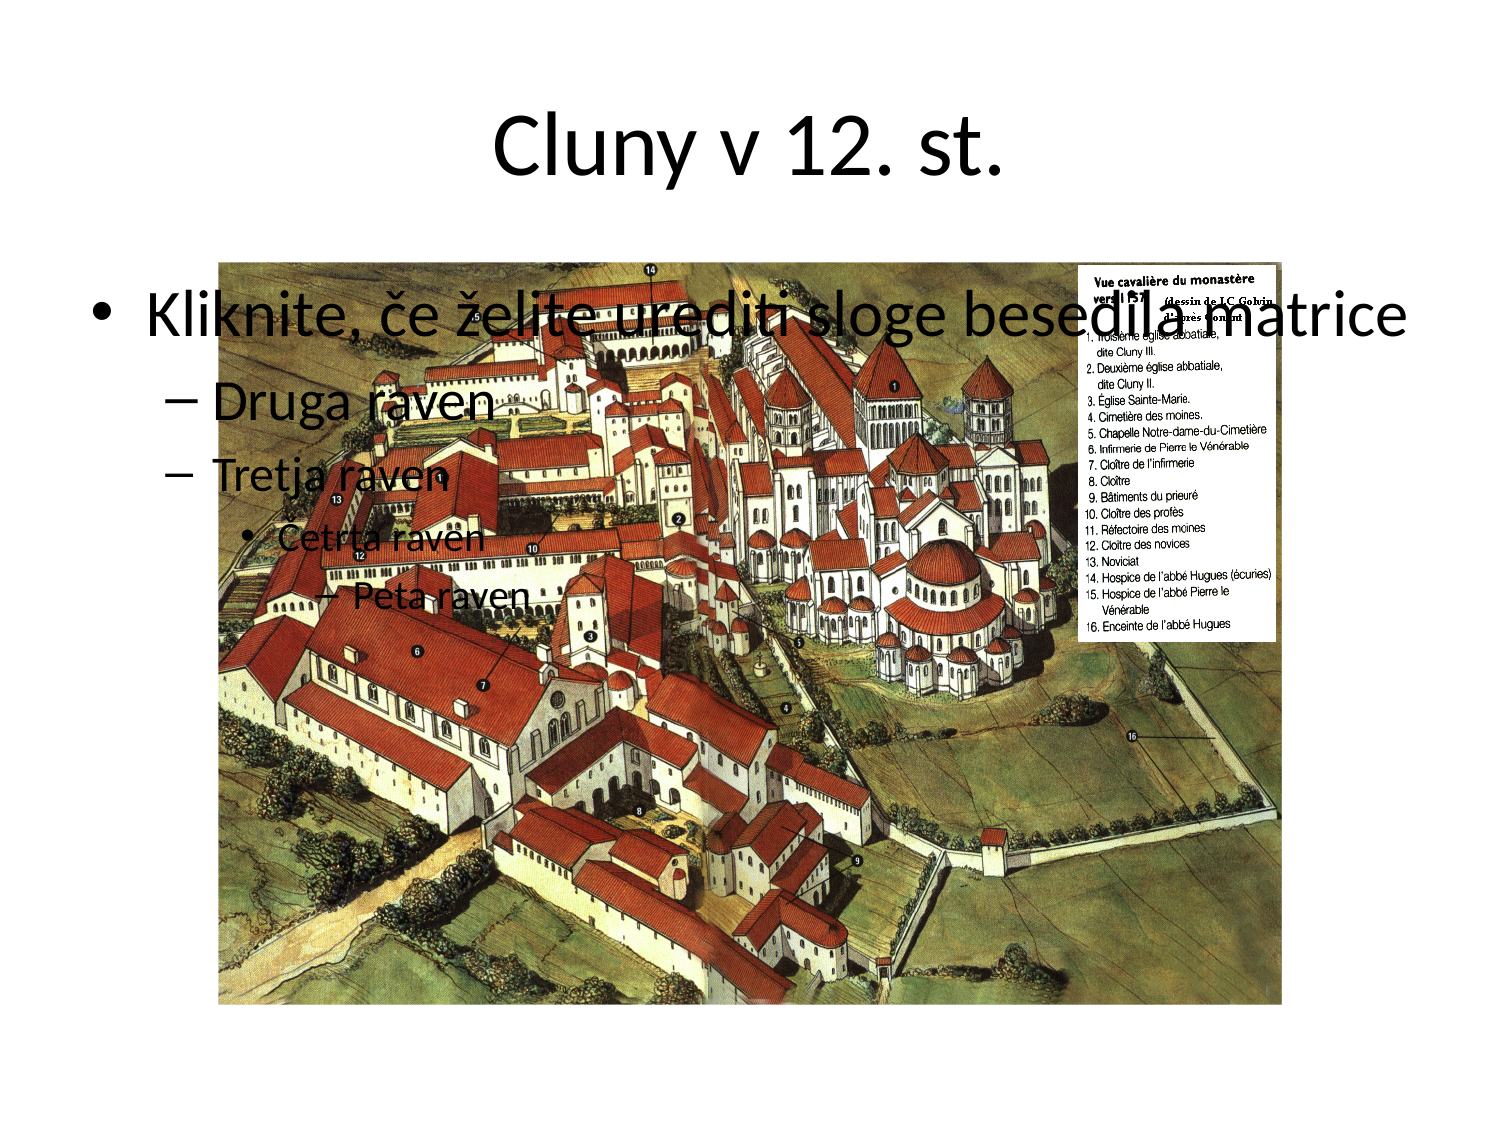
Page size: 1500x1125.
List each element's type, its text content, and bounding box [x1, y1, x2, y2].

title Cluny v 12. st. [75, 45, 1425, 233]
picture [218, 262, 1282, 1005]
